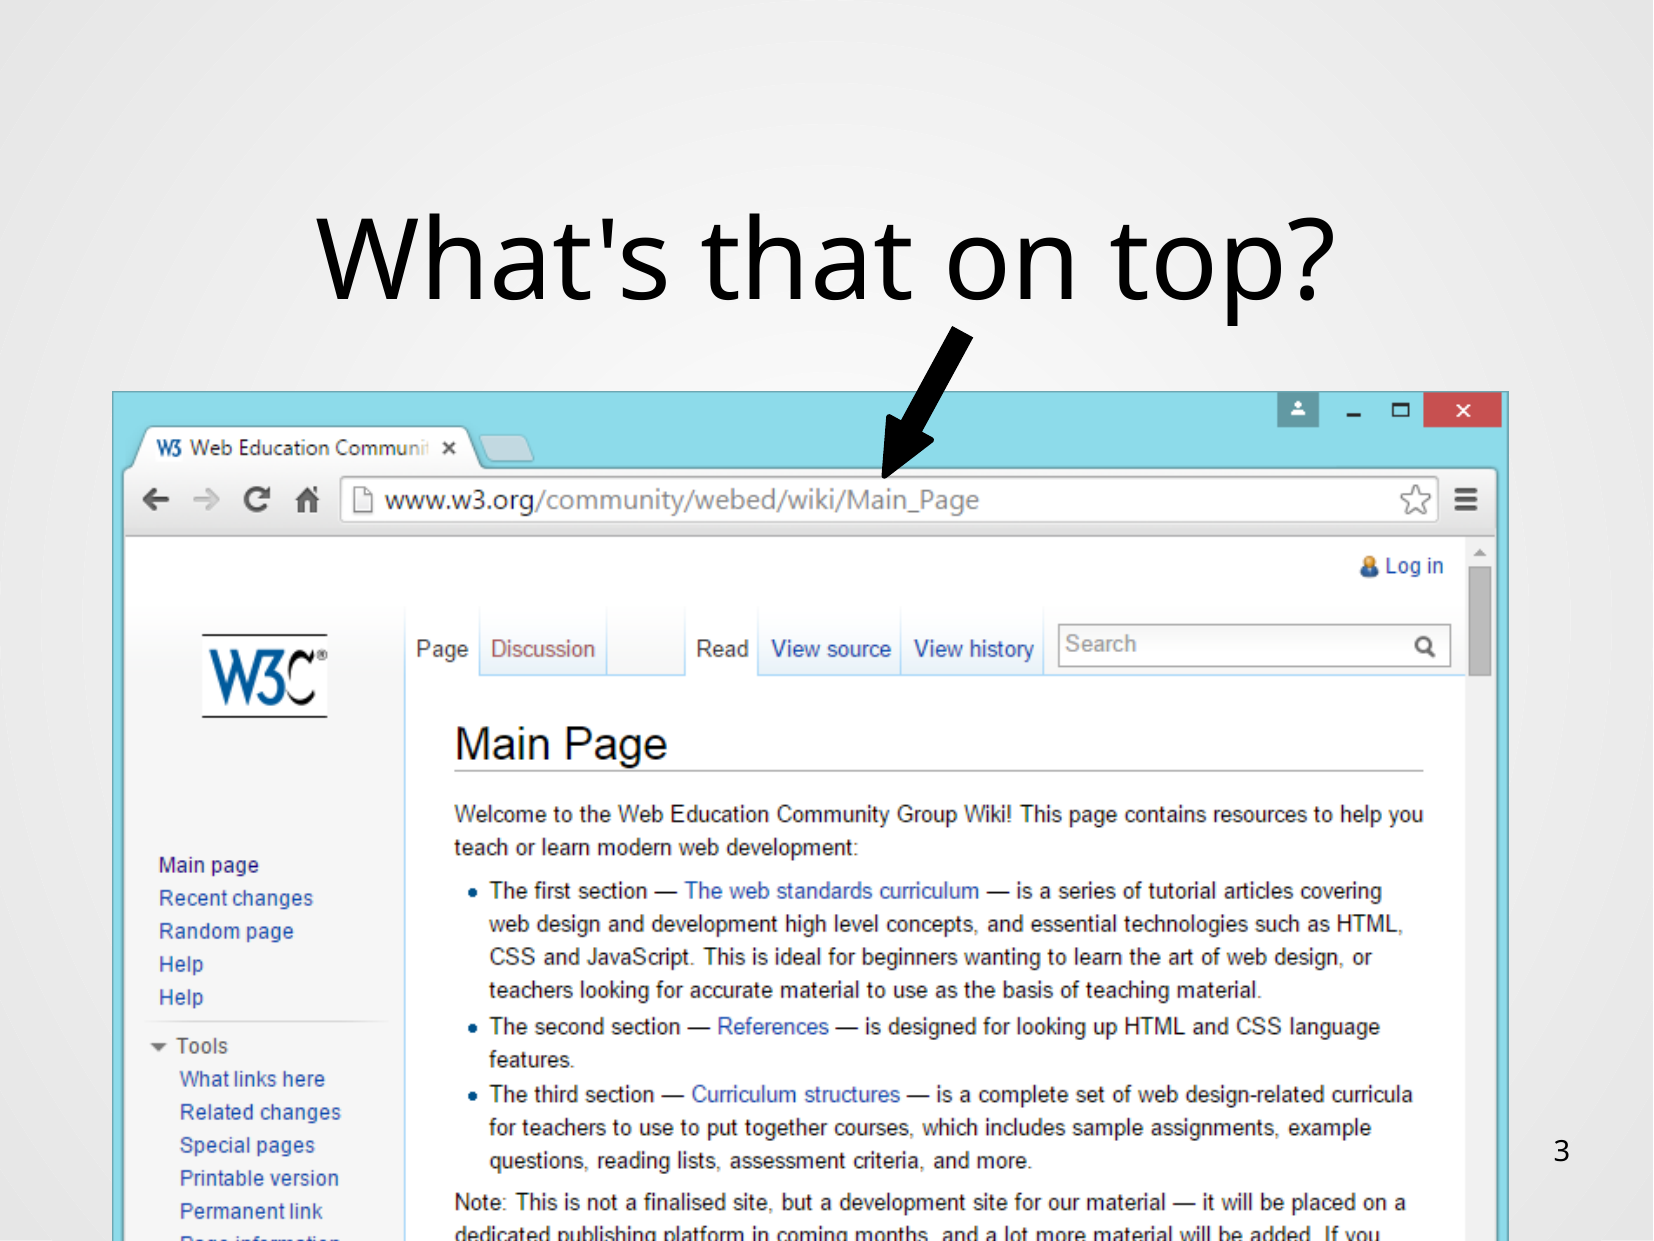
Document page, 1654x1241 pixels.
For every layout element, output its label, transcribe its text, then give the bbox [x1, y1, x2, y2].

subtitle What's that on top? [82, 119, 1571, 392]
picture [112, 392, 1509, 1241]
